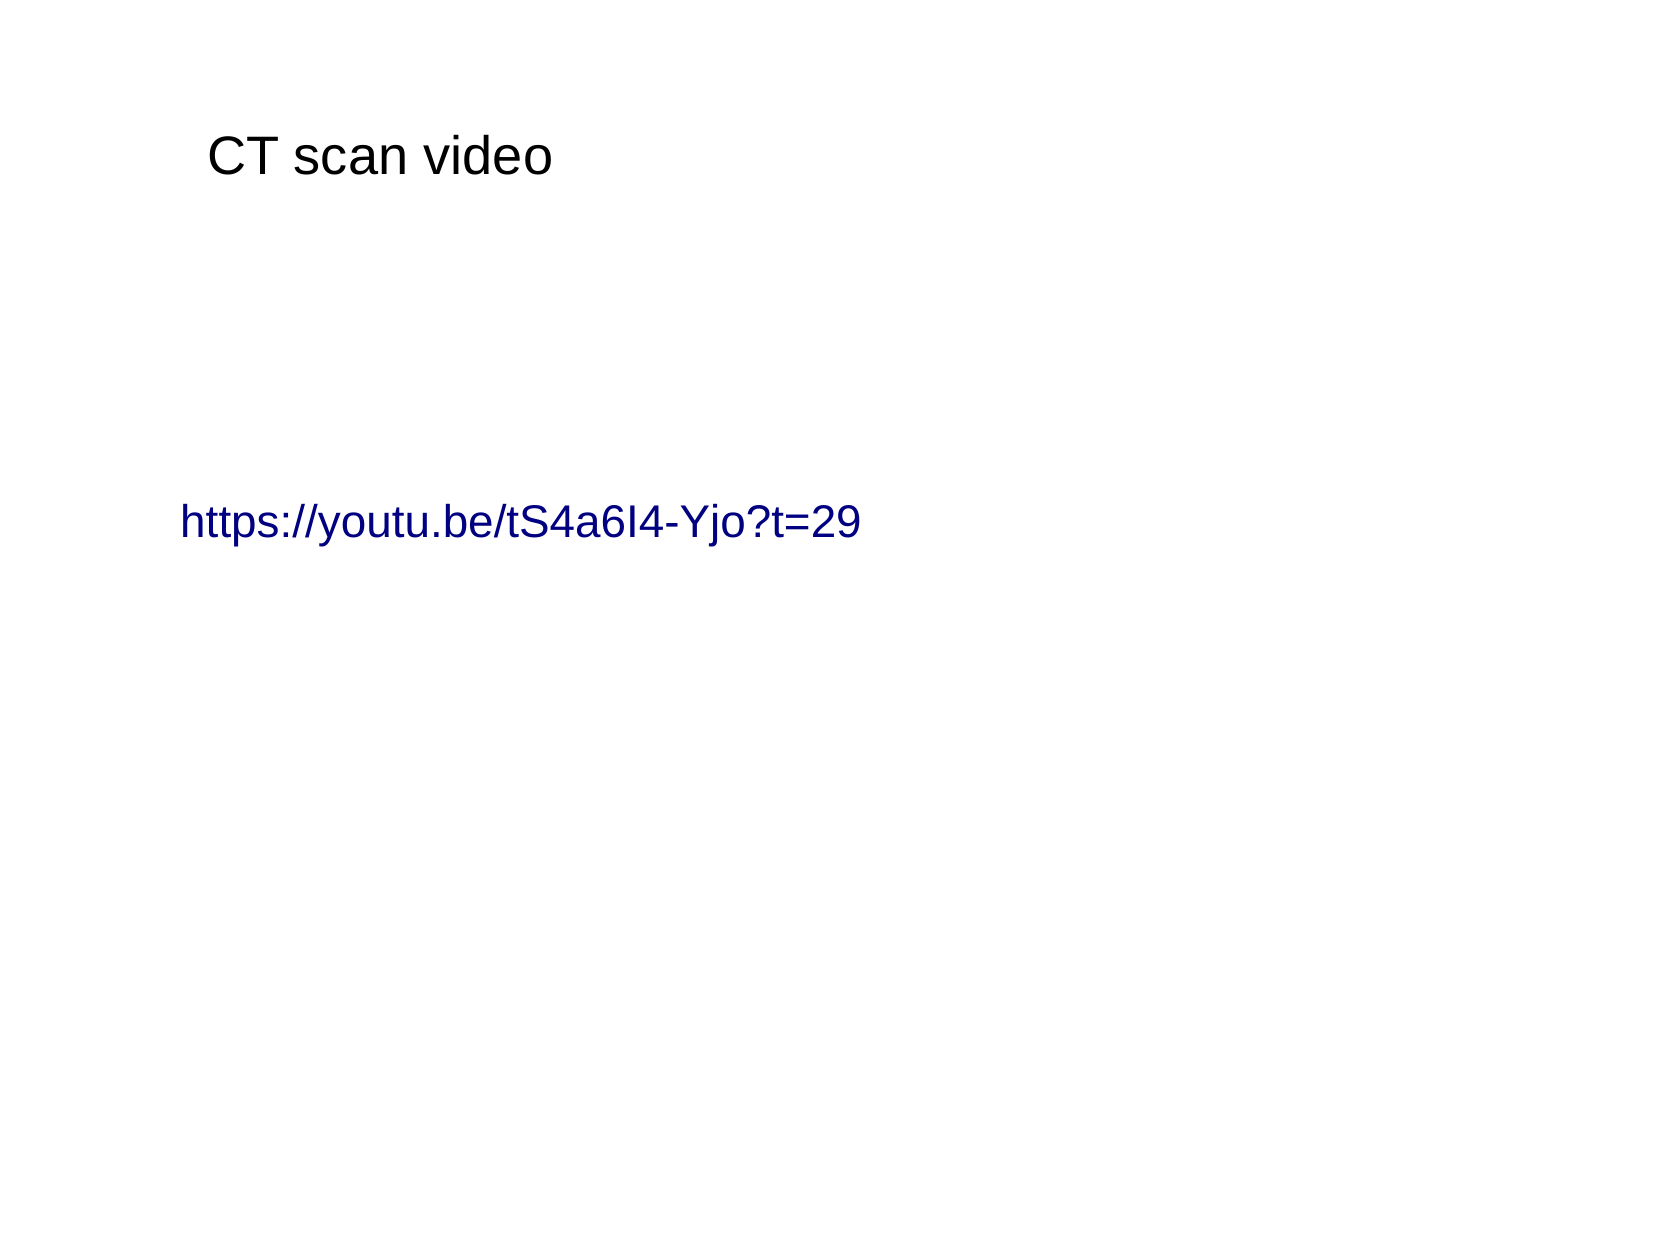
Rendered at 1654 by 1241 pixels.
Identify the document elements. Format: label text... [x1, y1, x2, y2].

text_box https://youtu.be/tS4a6I4-Yjo?t=29 [165, 489, 1497, 607]
text_box CT scan video [192, 118, 697, 347]
